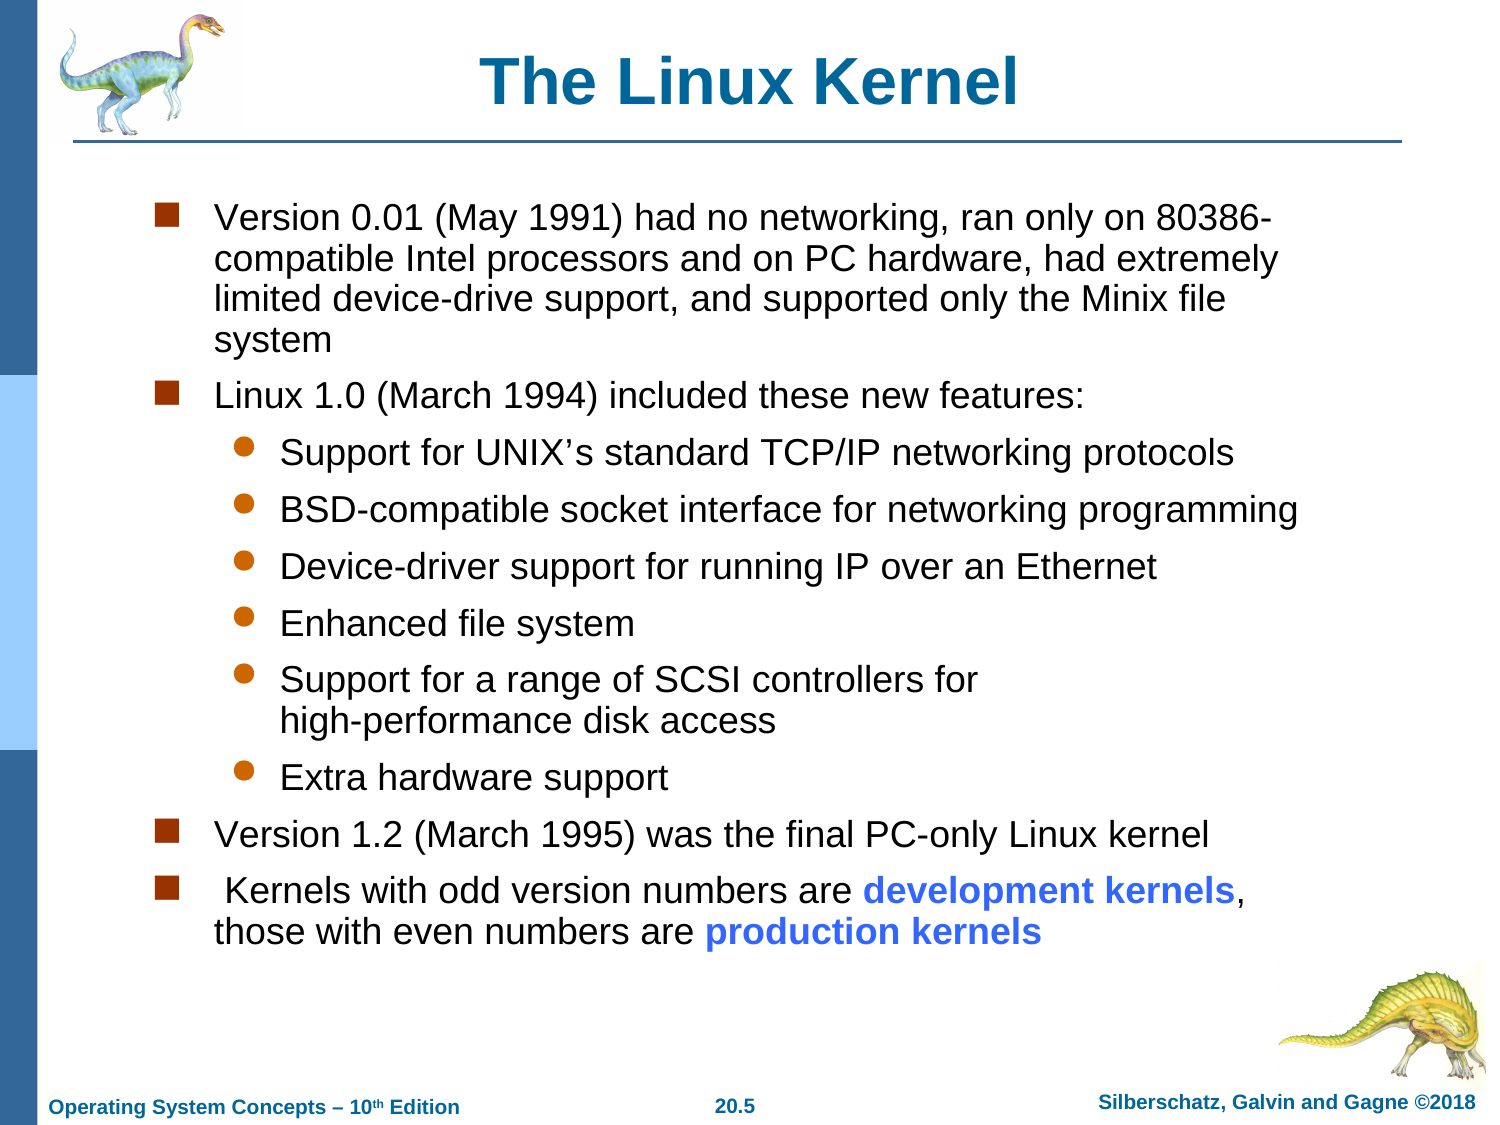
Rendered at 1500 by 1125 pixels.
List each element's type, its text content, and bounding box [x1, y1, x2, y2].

picture [1275, 959, 1486, 1090]
picture [1415, 1094, 1423, 1099]
list Version 0.01 (May 1991) had no networking, ran only on 80386-compatible Intel processors and on PC hardware, had extremely limited device-drive support, and supported only the Minix file system Linux 1.0 (March 1994) included these new features: Support for UNIX’s standard TCP/IP networking protocols BSD-compatible socket interface for networking programming Device-driver support for running IP over an Ethernet Enhanced file system Support for a range of SCSI controllers for high-performance disk access Extra hardware support Version 1.2 (March 1995) was the final PC-only Linux kernel Kernels with odd version numbers are development kernels, those with even numbers are production kernels [142, 190, 1331, 966]
picture [46, 0, 243, 149]
title The Linux Kernel [75, 31, 1426, 126]
